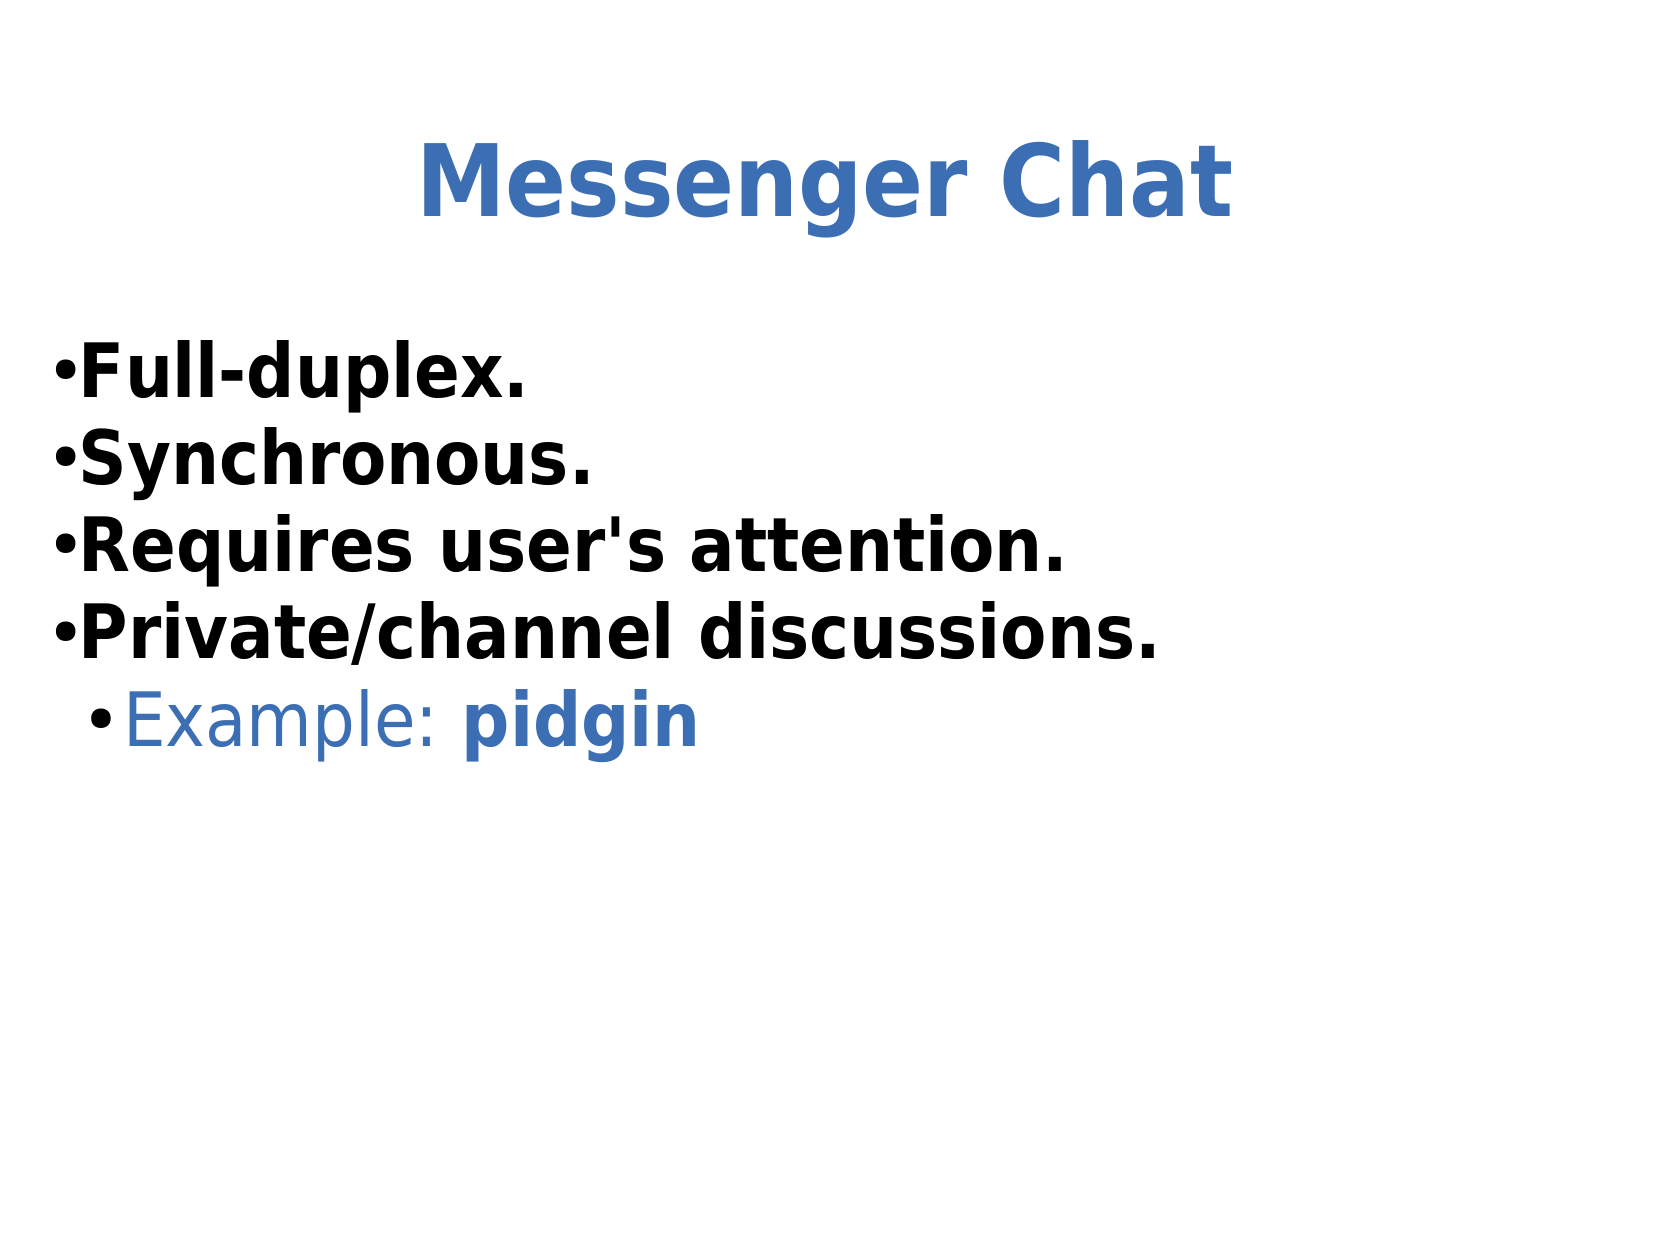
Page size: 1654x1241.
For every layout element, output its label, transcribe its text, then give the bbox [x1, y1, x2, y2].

text_box Messenger Chat Full-duplex. Synchronous. Requires user's attention. Private/channel discussions. Example: pidgin [37, 116, 1613, 774]
